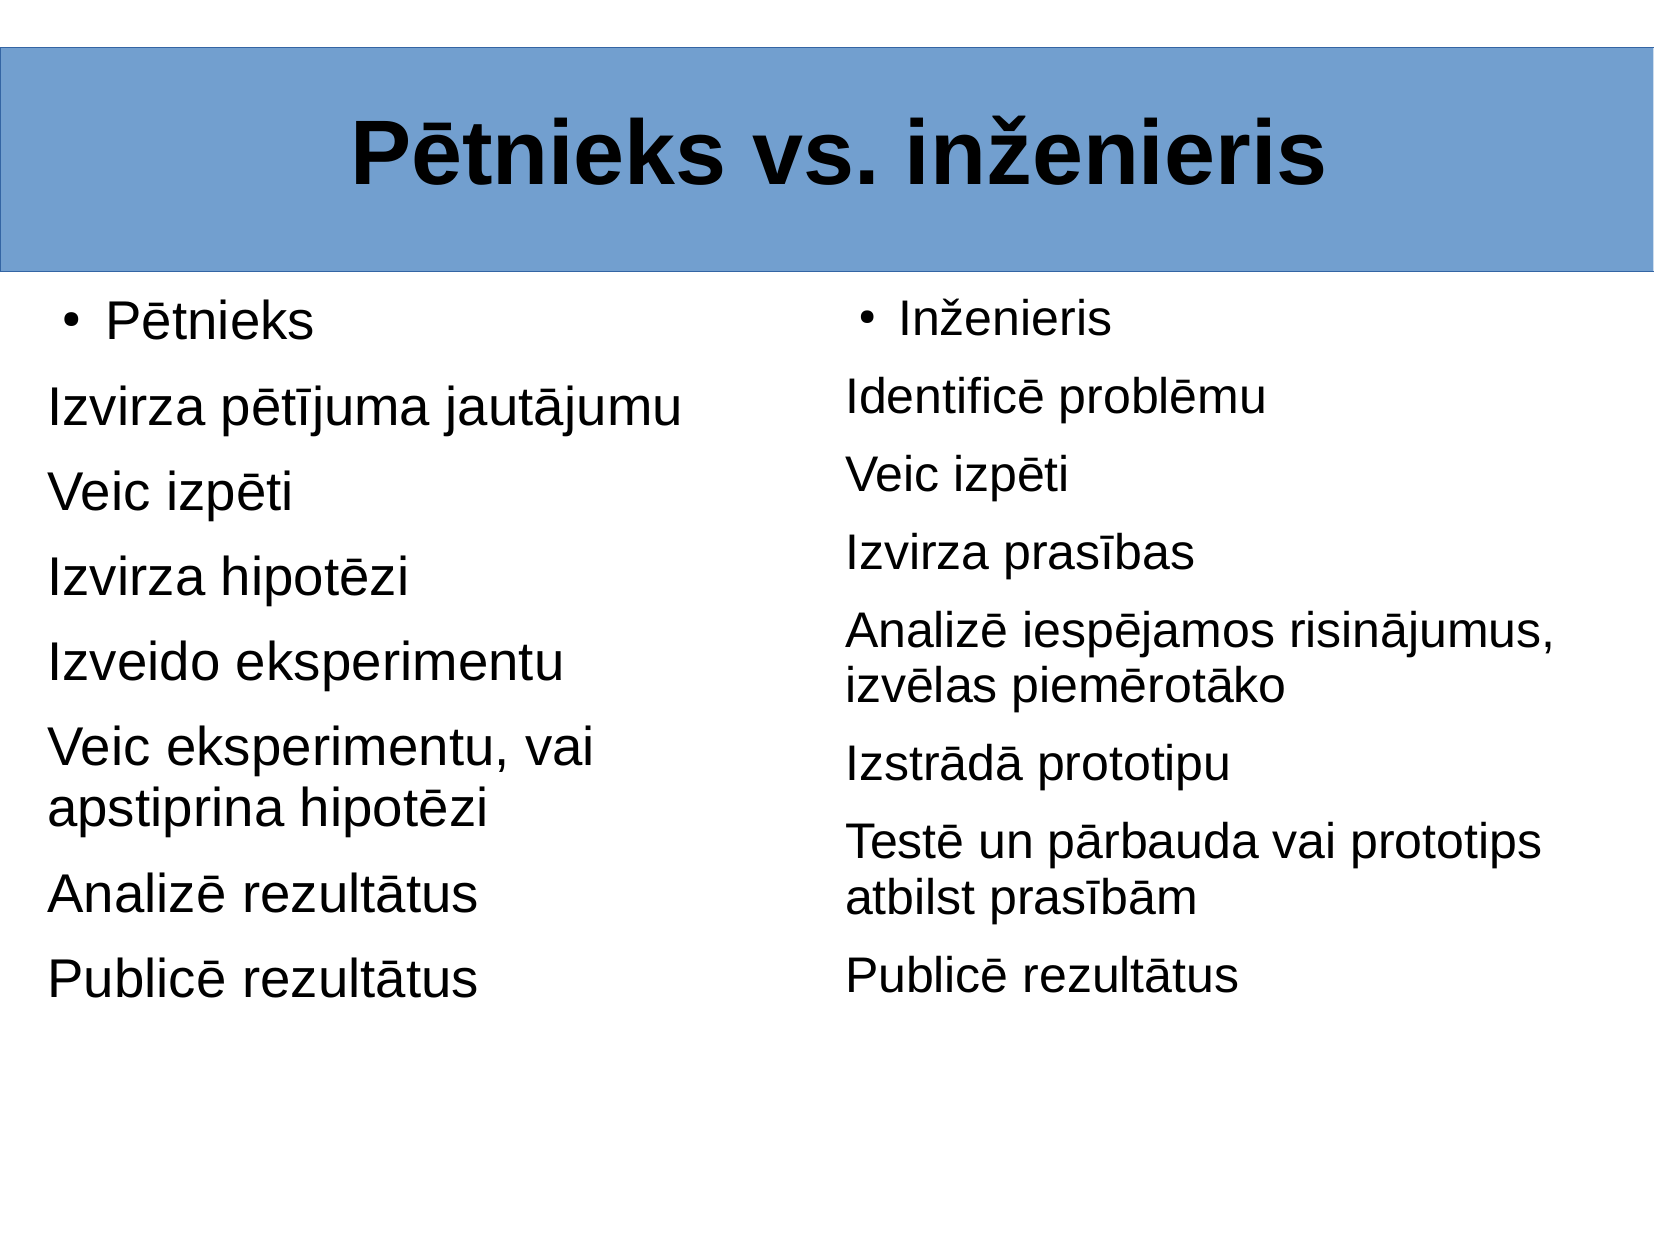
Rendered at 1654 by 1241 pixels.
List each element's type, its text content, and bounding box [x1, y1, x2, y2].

list Inženieris Identificē problēmu Veic izpēti Izvirza prasības Analizē iespējamos risinājumus, izvēlas piemērotāko Izstrādā prototipu Testē un pārbauda vai prototips atbilst prasībām Publicē rezultātus [845, 290, 1642, 1010]
text_box [0, 47, 1654, 272]
list Pētnieks Izvirza pētījuma jautājumu Veic izpēti Izvirza hipotēzi Izveido eksperimentu Veic eksperimentu, vai apstiprina hipotēzi Analizē rezultātus Publicē rezultātus [47, 290, 809, 1010]
title Pētnieks vs. inženieris [82, 49, 1571, 257]
